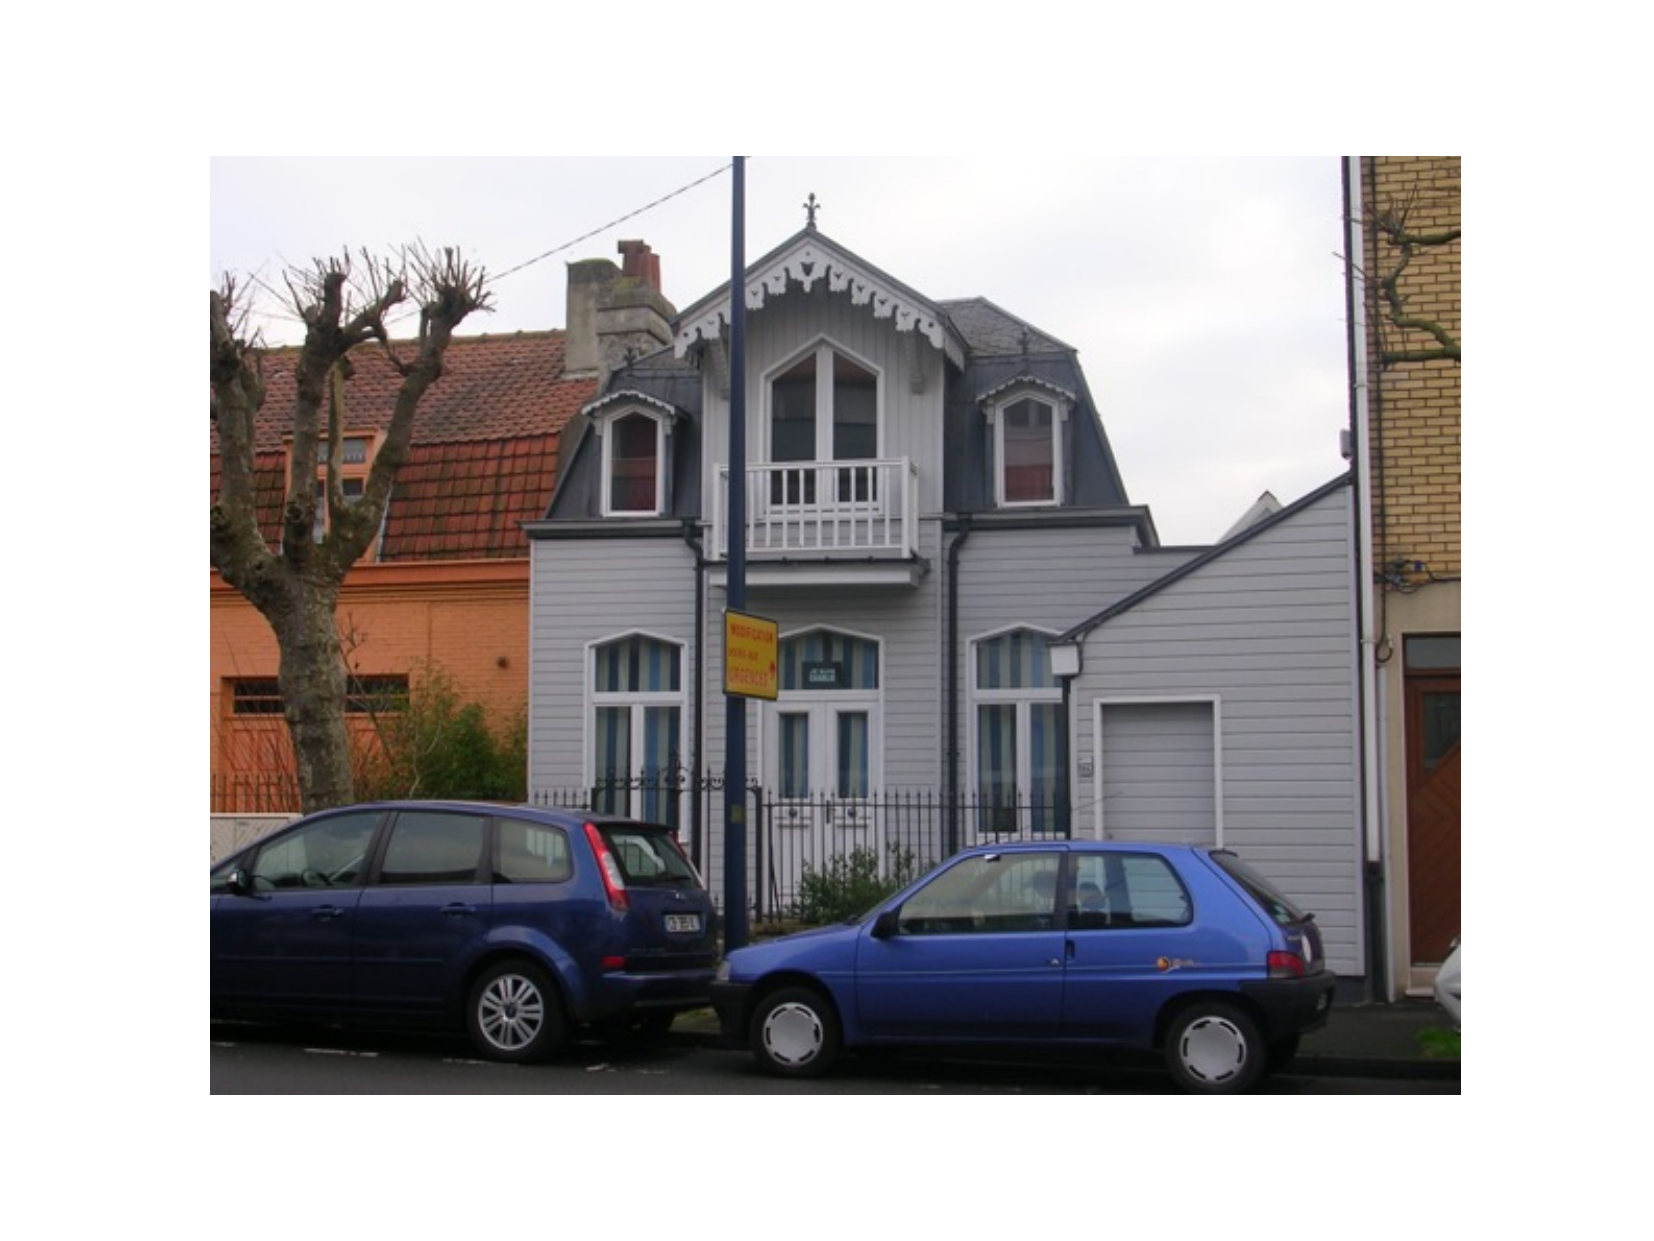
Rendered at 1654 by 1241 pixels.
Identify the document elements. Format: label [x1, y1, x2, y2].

picture [210, 156, 1461, 1095]
